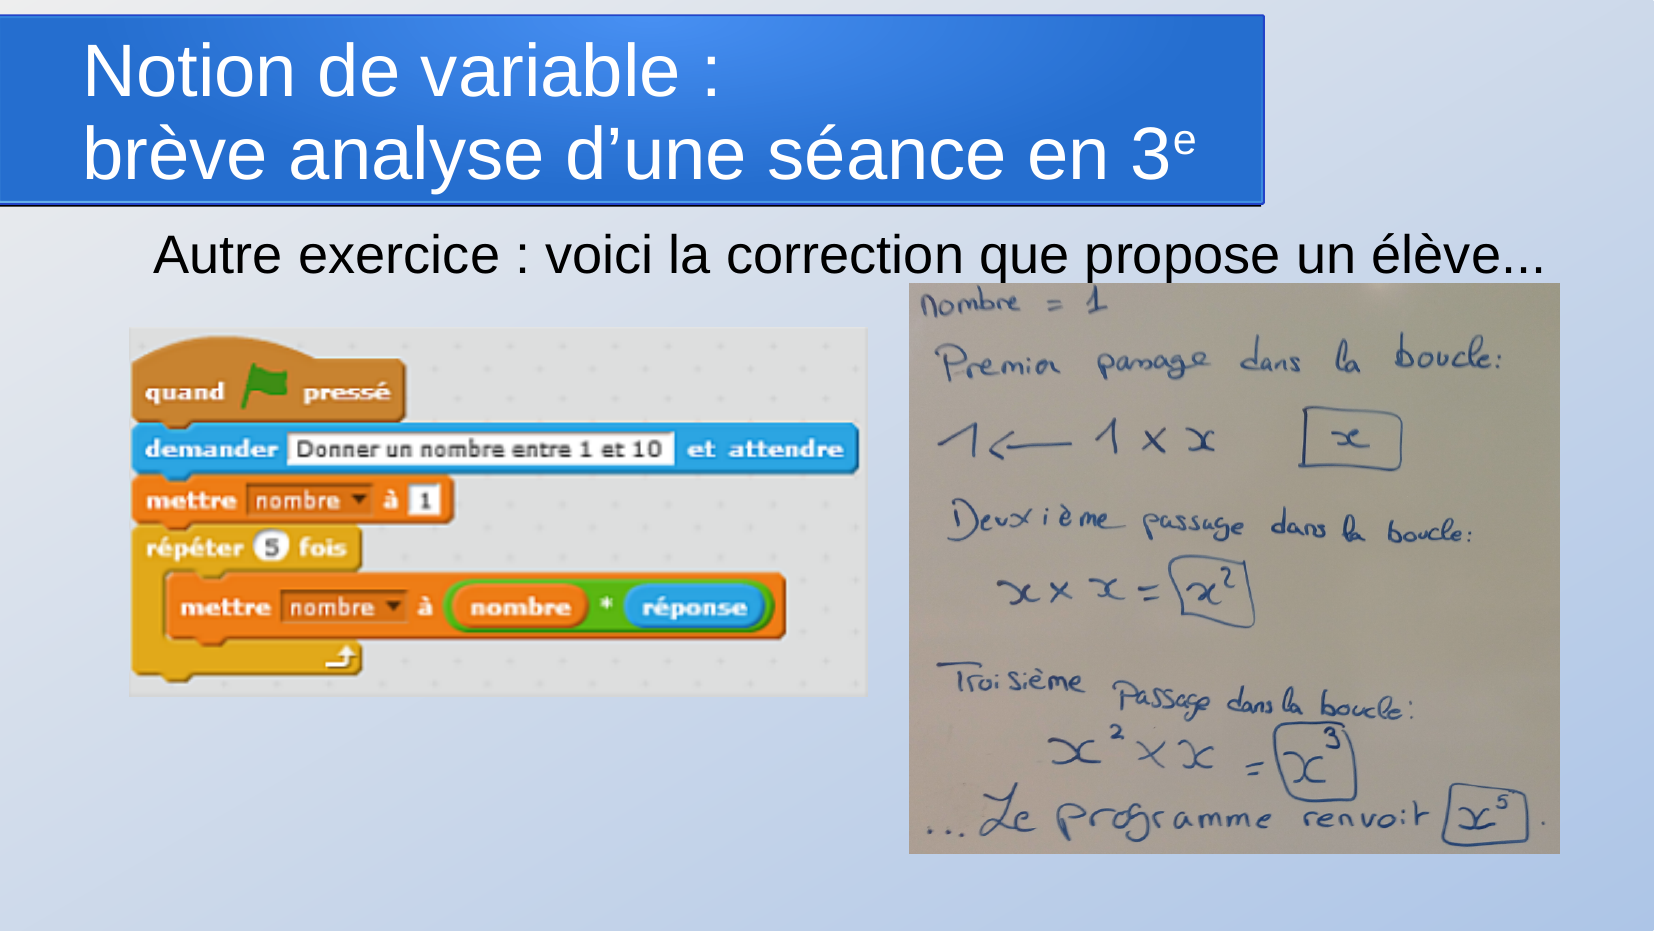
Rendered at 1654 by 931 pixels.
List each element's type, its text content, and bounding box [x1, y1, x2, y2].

picture [909, 283, 1560, 854]
picture [129, 327, 868, 697]
list Autre exercice : voici la correction que propose un élève... [82, 224, 1571, 764]
title Notion de variable : brève analyse d’une séance en 3e [82, 27, 1235, 197]
